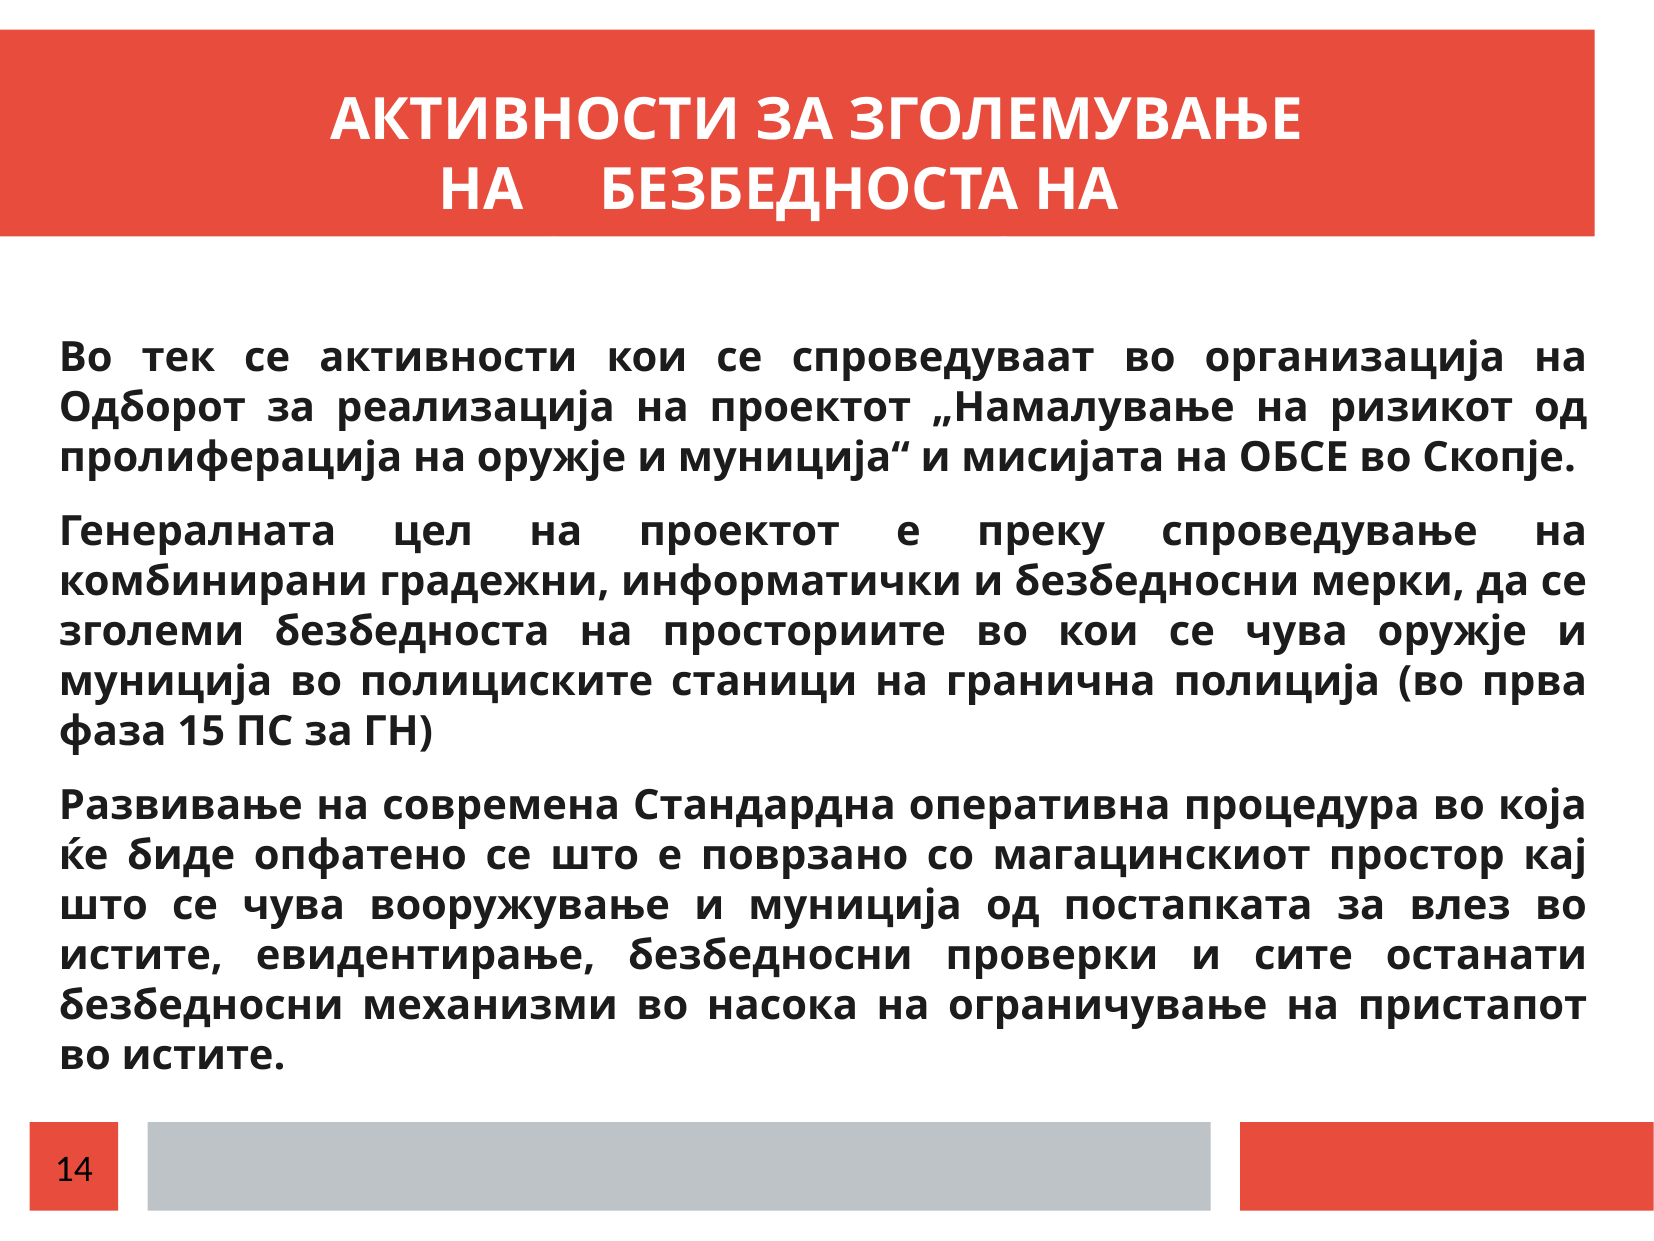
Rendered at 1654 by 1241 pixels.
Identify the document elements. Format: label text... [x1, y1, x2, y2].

text_box [29, 1122, 119, 1211]
title АКТИВНОСТИ ЗА ЗГОЛЕМУВАЊЕ НА БЕЗБЕДНОСТА НА СКЛАДИРАЊЕТО [27, 42, 1531, 222]
list Во тек се активности кои се спроведуваат во организација на Одборот за реализација на проектот „Намалување на ризикот од пролиферација на оружје и муниција“ и мисијата на ОБСЕ во Скопје. Генералната цел на проектот е преку спроведување на комбинирани градежни, информатички и безбедносни мерки, да се зголеми безбедноста на просториите во кои се чува оружје и муниција во полициските станици на гранична полиција (во прва фаза 15 ПС за ГН) Развивање на современа Стандардна оперативна процедура во која ќе биде опфатено се што е поврзано со магацинскиот простор кај што се чува вооружување и муниција од постапката за влез во истите, евидентирање, безбедносни проверки и сите останати безбедносни механизми во насока на ограничување на пристапот во истите. [59, 329, 1589, 1098]
